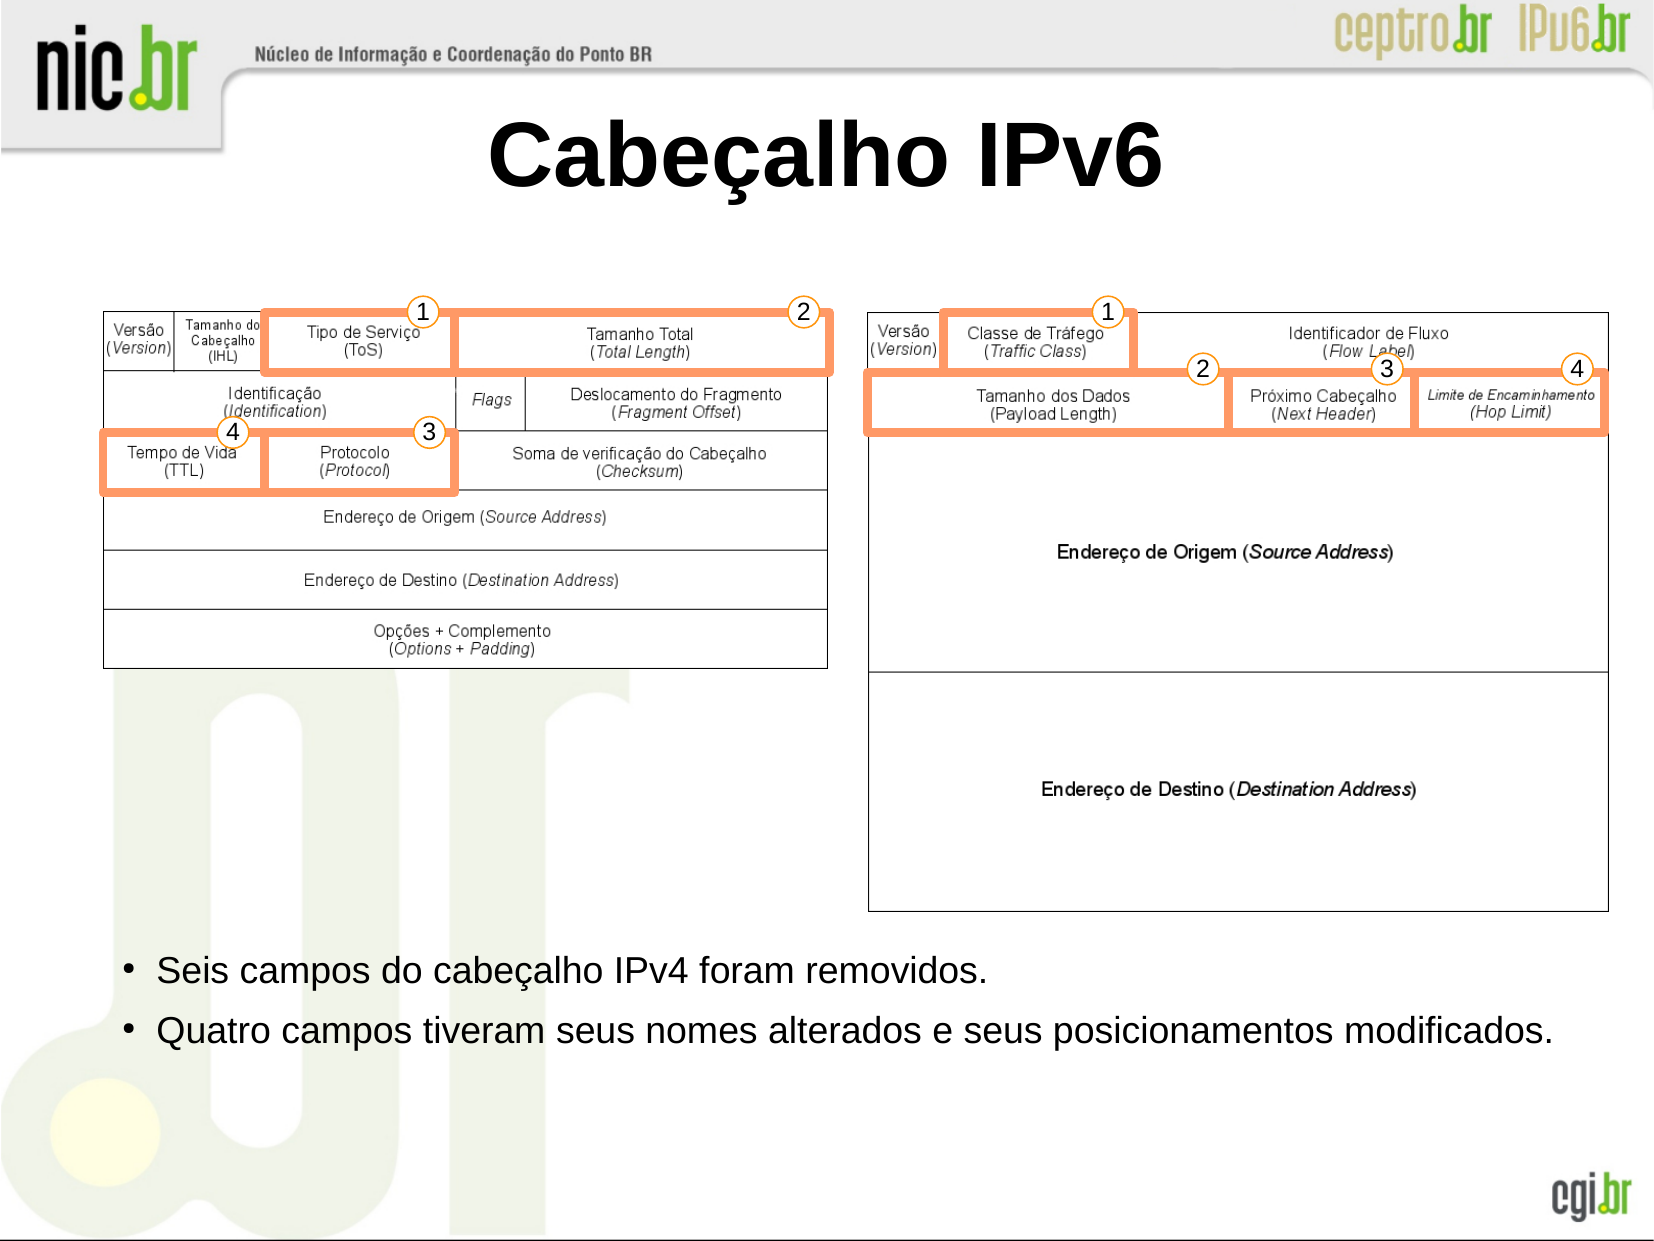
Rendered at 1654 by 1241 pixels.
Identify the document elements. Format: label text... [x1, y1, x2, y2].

text_box 2 [788, 296, 820, 328]
text_box Cabeçalho IPv6 [88, 97, 1565, 215]
text_box 4 [1561, 353, 1594, 385]
text_box 1 [407, 296, 439, 328]
text_box Seis campos do cabeçalho IPv4 foram removidos. Quatro campos tiveram seus nomes alterados e seus posicionamentos modificados. [107, 942, 1609, 1005]
text_box 4 [217, 416, 249, 449]
text_box 3 [413, 416, 446, 449]
text_box 2 [1187, 353, 1219, 385]
text_box 1 [1092, 296, 1124, 328]
picture [0, 0, 1654, 1241]
text_box [71, 283, 769, 316]
text_box 3 [1371, 353, 1404, 385]
